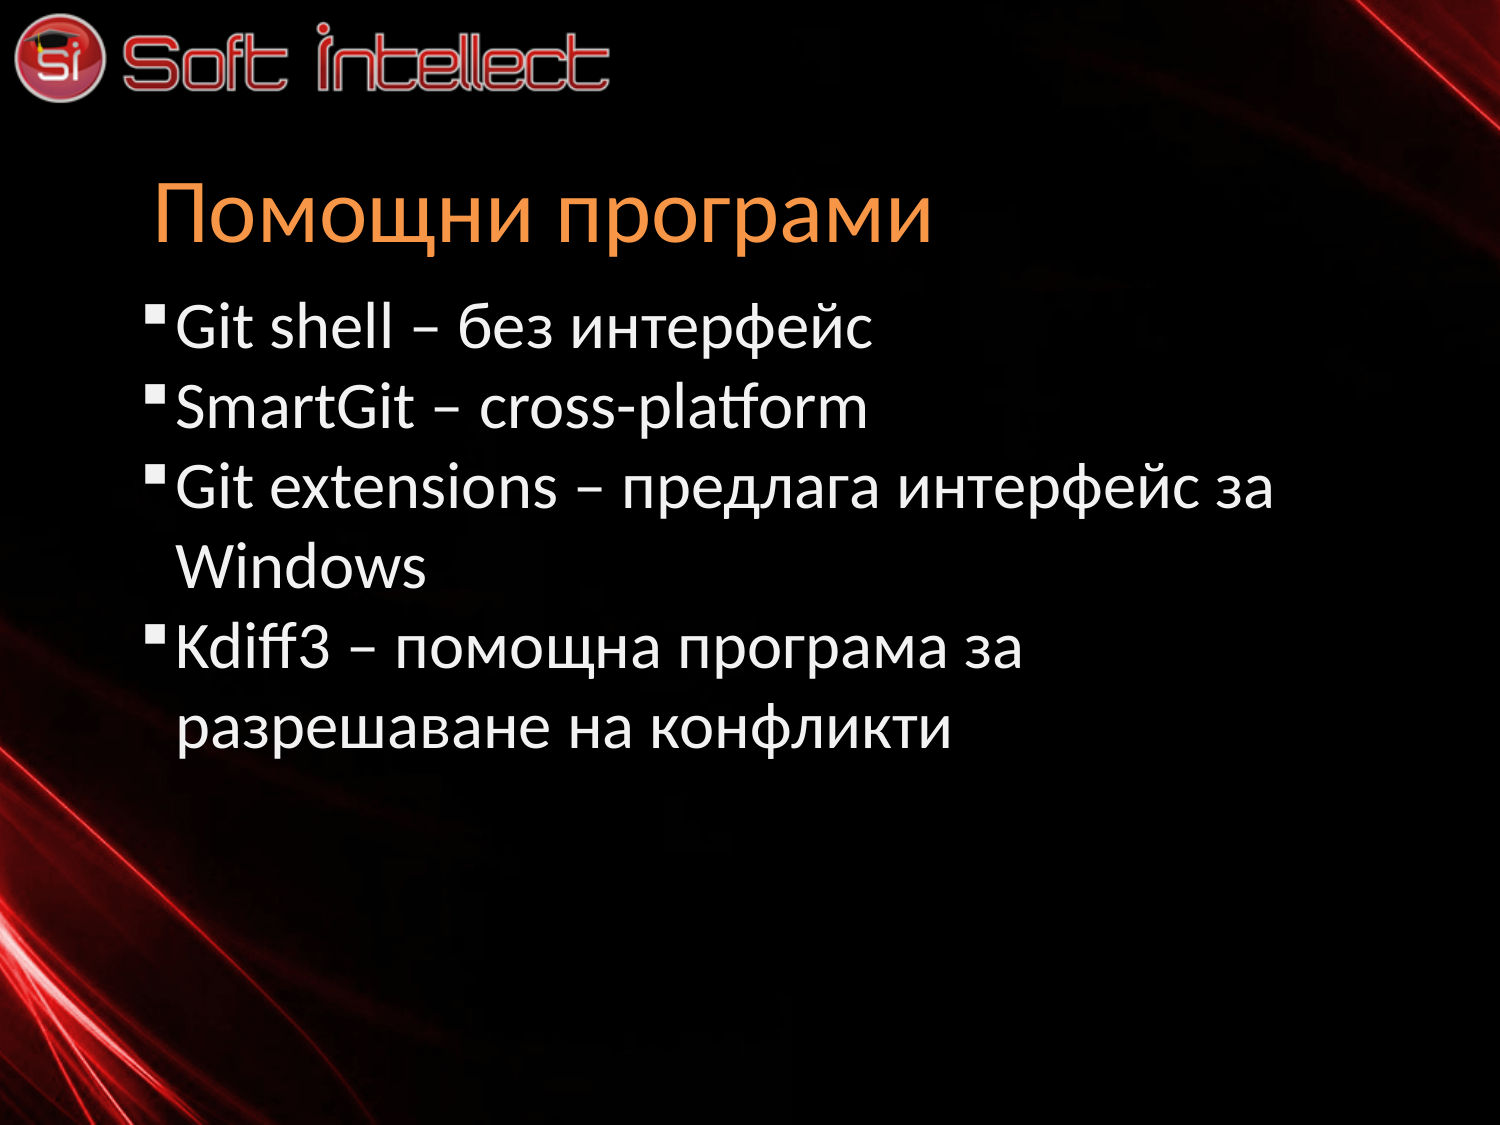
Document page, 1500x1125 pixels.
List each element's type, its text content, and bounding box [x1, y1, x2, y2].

text_box Помощни програми [137, 112, 1488, 300]
picture [0, 0, 1500, 1125]
text_box Git shell – без интерфейс SmartGit – cross-platform Git extensions – предлага интерфейс за Windows Kdiff3 – помощна програма за разрешаване на конфликти [125, 274, 1375, 1018]
